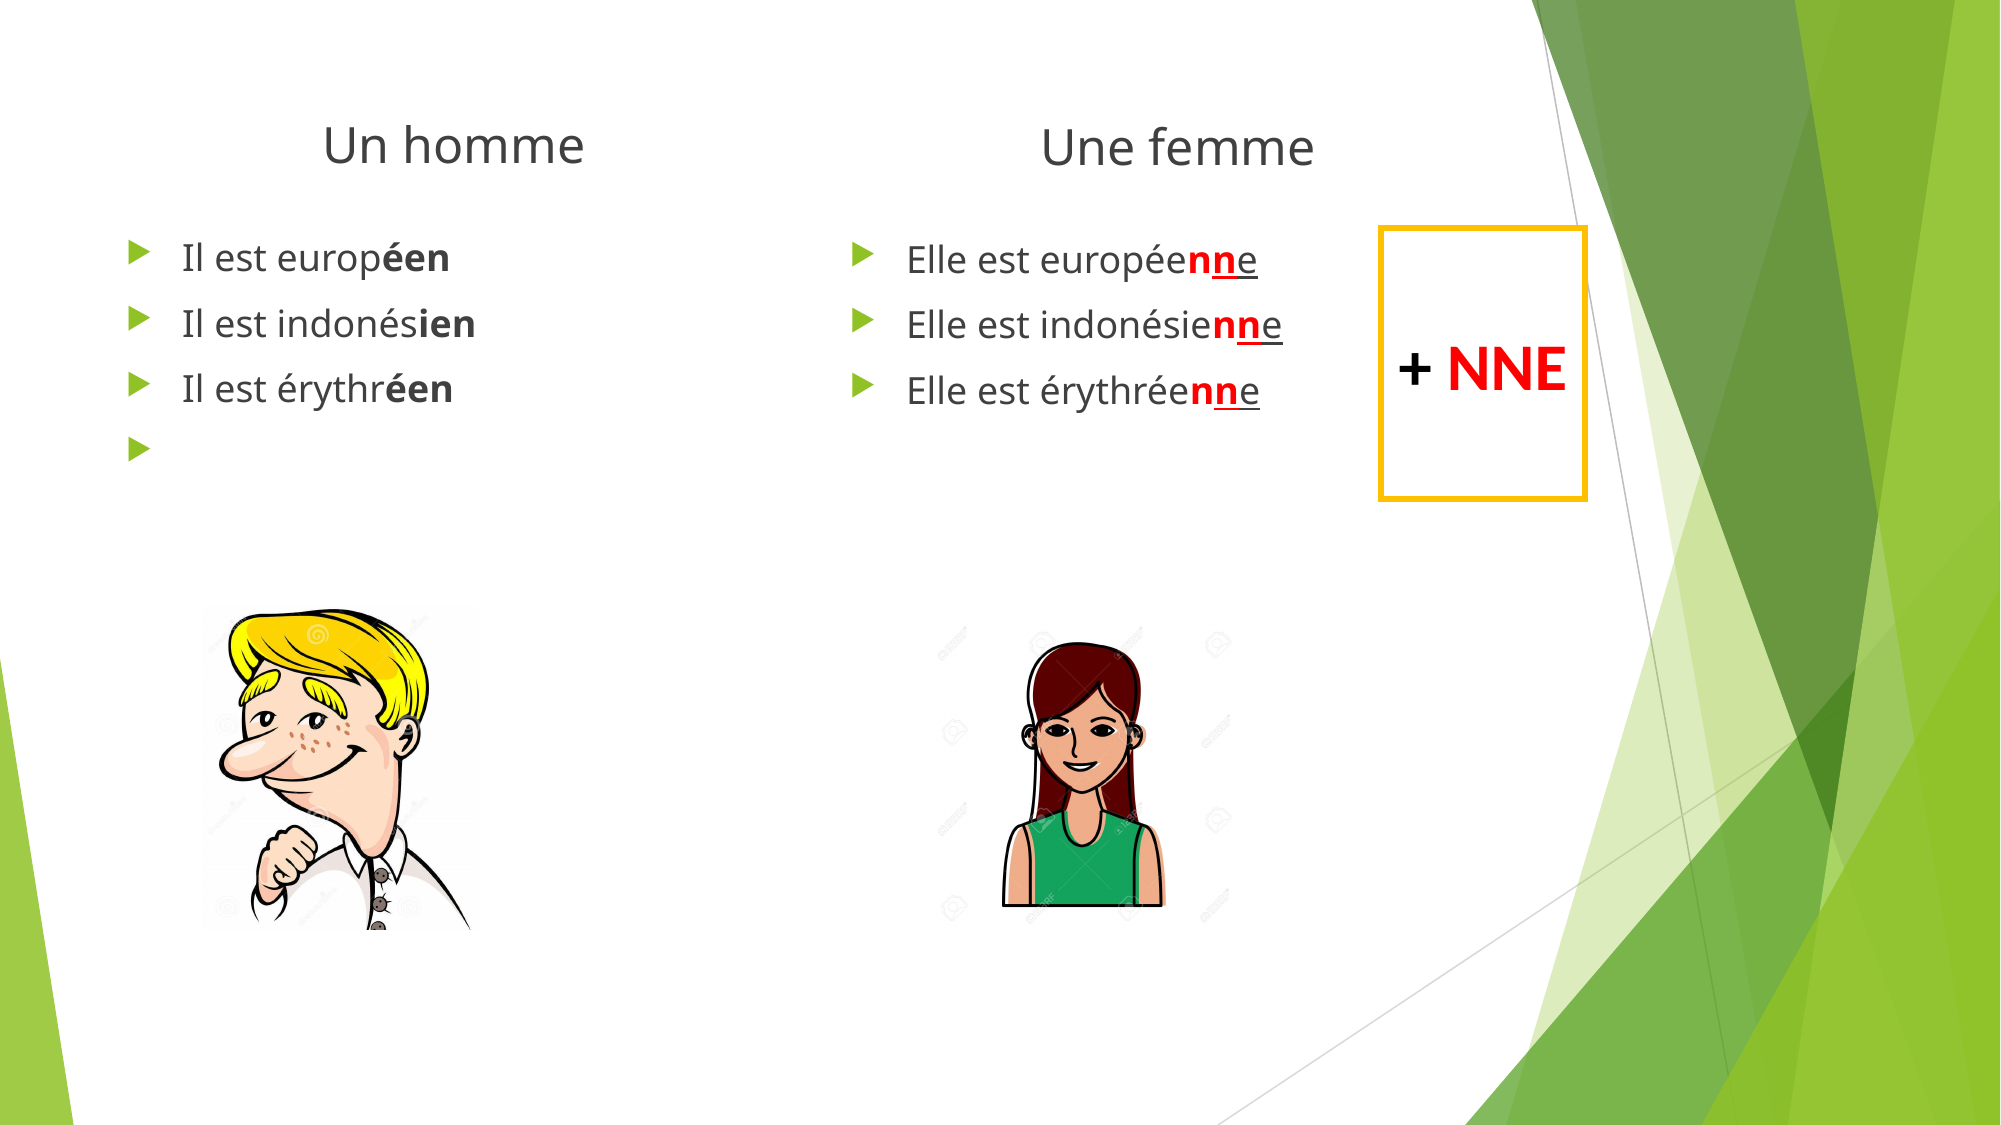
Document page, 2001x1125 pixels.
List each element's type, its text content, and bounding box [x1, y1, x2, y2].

list Elle est européenne Elle est indonésienne Elle est érythréenne [834, 228, 1522, 771]
picture [929, 619, 1240, 930]
text_box + NNE [1381, 228, 1585, 499]
list Il est européen Il est indonésien Il est érythréen [110, 226, 798, 769]
picture [202, 606, 479, 930]
list Un homme [110, 86, 798, 182]
list Une femme [834, 88, 1522, 184]
